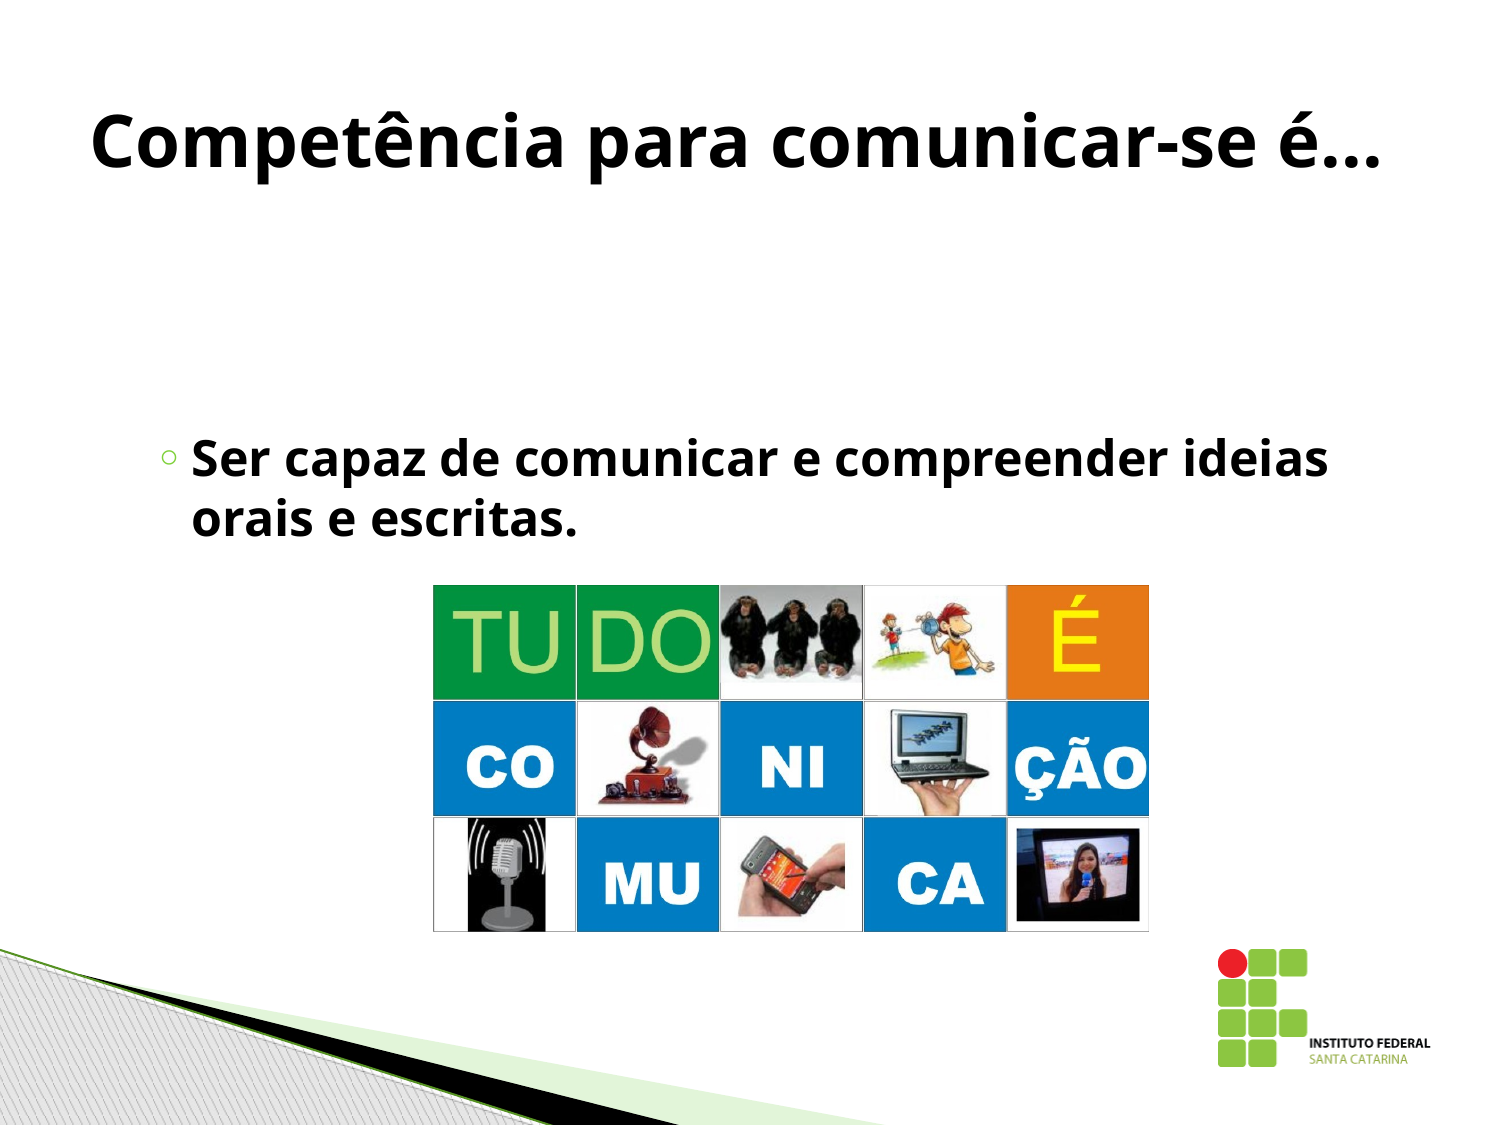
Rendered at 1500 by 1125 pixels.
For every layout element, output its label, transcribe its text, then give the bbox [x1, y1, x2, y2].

picture [1218, 949, 1431, 1067]
list Ser capaz de comunicar e compreender ideias orais e escritas. [75, 243, 1425, 657]
title Competência para comunicar-se é... [75, 45, 1425, 233]
picture [433, 585, 1149, 932]
